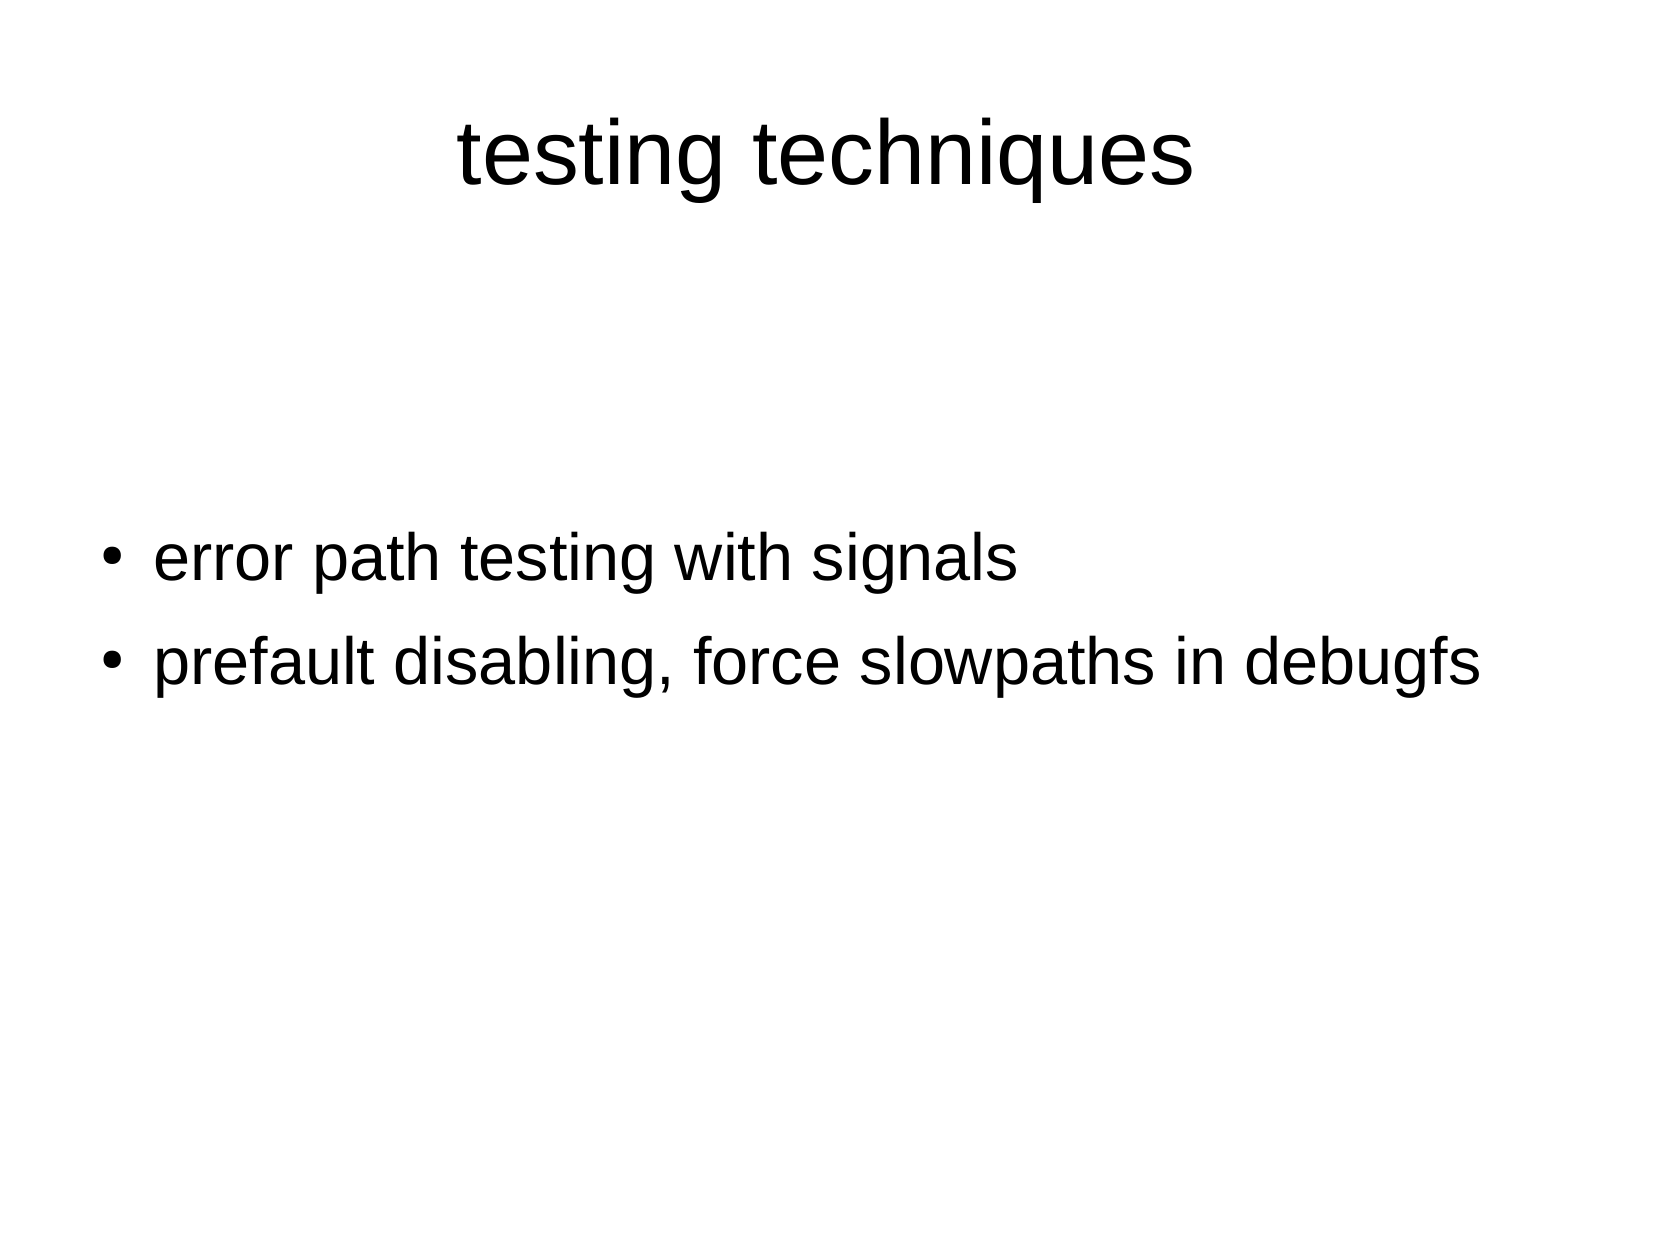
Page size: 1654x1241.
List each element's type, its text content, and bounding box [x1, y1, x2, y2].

title testing techniques [82, 49, 1571, 257]
list error path testing with signals prefault disabling, force slowpaths in debugfs [82, 519, 1571, 1109]
